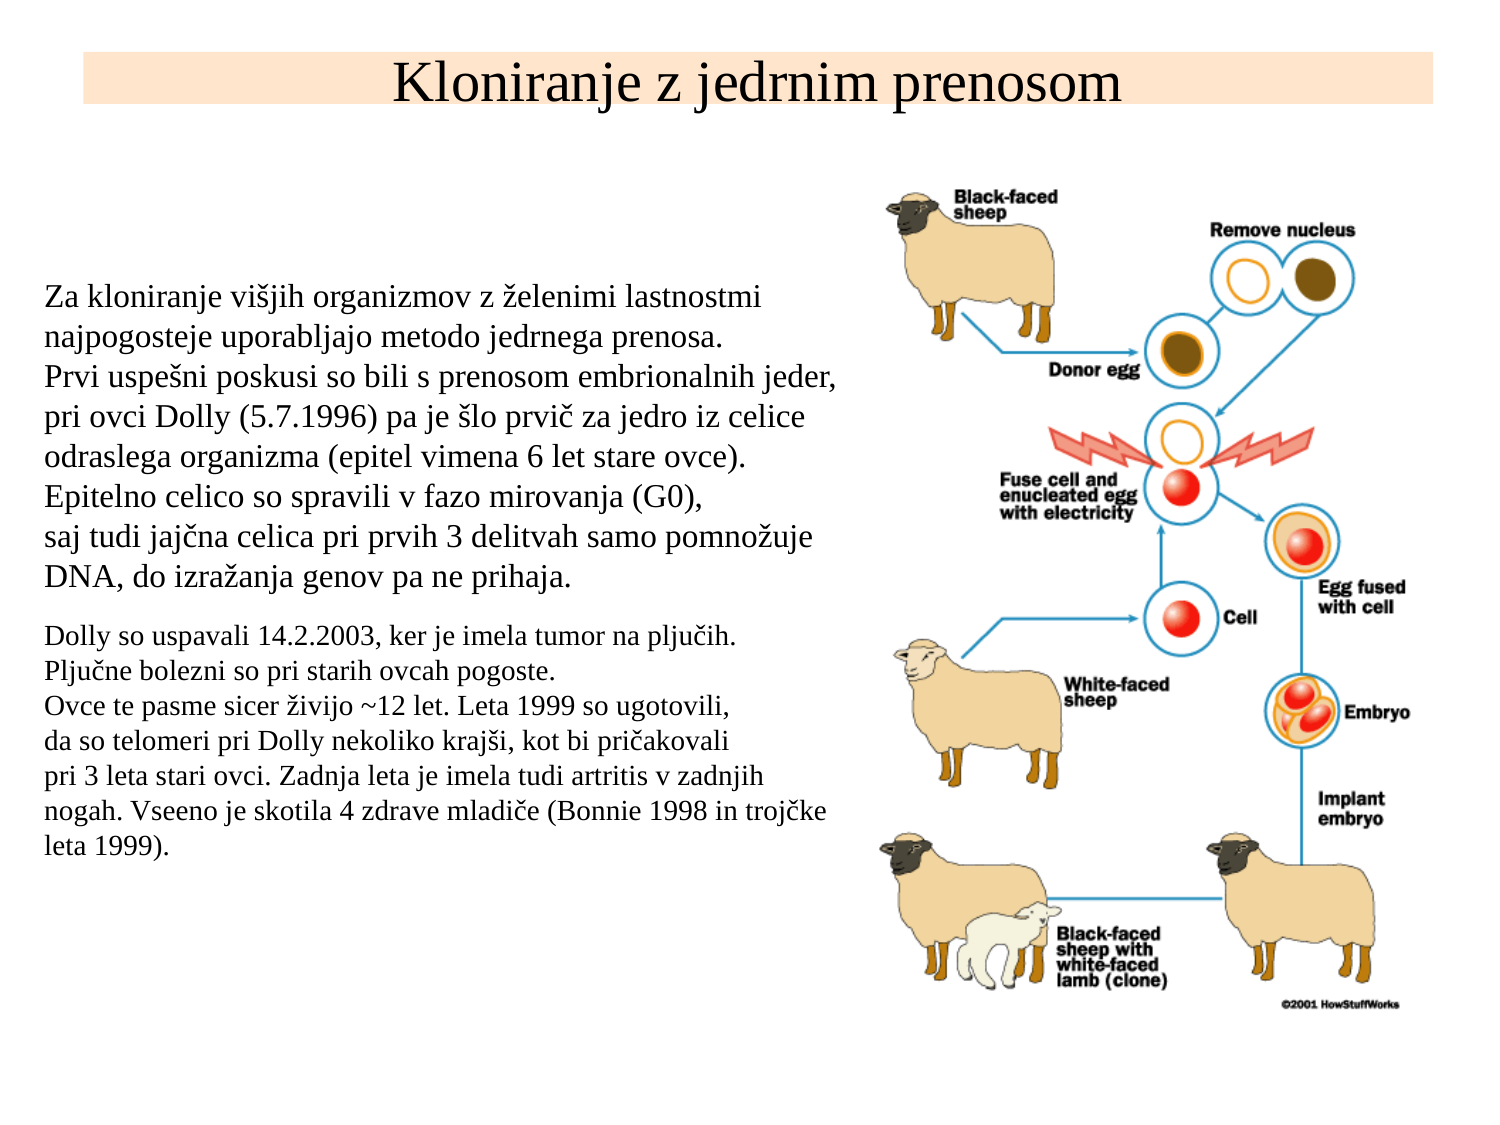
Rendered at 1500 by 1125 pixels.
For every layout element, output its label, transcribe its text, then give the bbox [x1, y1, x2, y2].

text_box Kloniranje z jedrnim prenosom [83, 51, 1434, 104]
text_box Za kloniranje višjih organizmov z želenimi lastnostmi najpogosteje uporabljajo metodo jedrnega prenosa. Prvi uspešni poskusi so bili s prenosom embrionalnih jeder, pri ovci Dolly (5.7.1996) pa je šlo prvič za jedro iz celice odraslega organizma (epitel vimena 6 let stare ovce). Epitelno celico so spravili v fazo mirovanja (G0), saj tudi jajčna celica pri prvih 3 delitvah samo pomnožuje DNA, do izražanja genov pa ne prihaja. Dolly so uspavali 14.2.2003, ker je imela tumor na pljučih. Pljučne bolezni so pri starih ovcah pogoste. Ovce te pasme sicer živijo ~12 let. Leta 1999 so ugotovili, da so telomeri pri Dolly nekoliko krajši, kot bi pričakovali pri 3 leta stari ovci. Zadnja leta je imela tudi artritis v zadnjih nogah. Vseeno je skotila 4 zdrave mladiče (Bonnie 1998 in trojčke leta 1999). [29, 267, 869, 869]
picture [879, 184, 1411, 1012]
